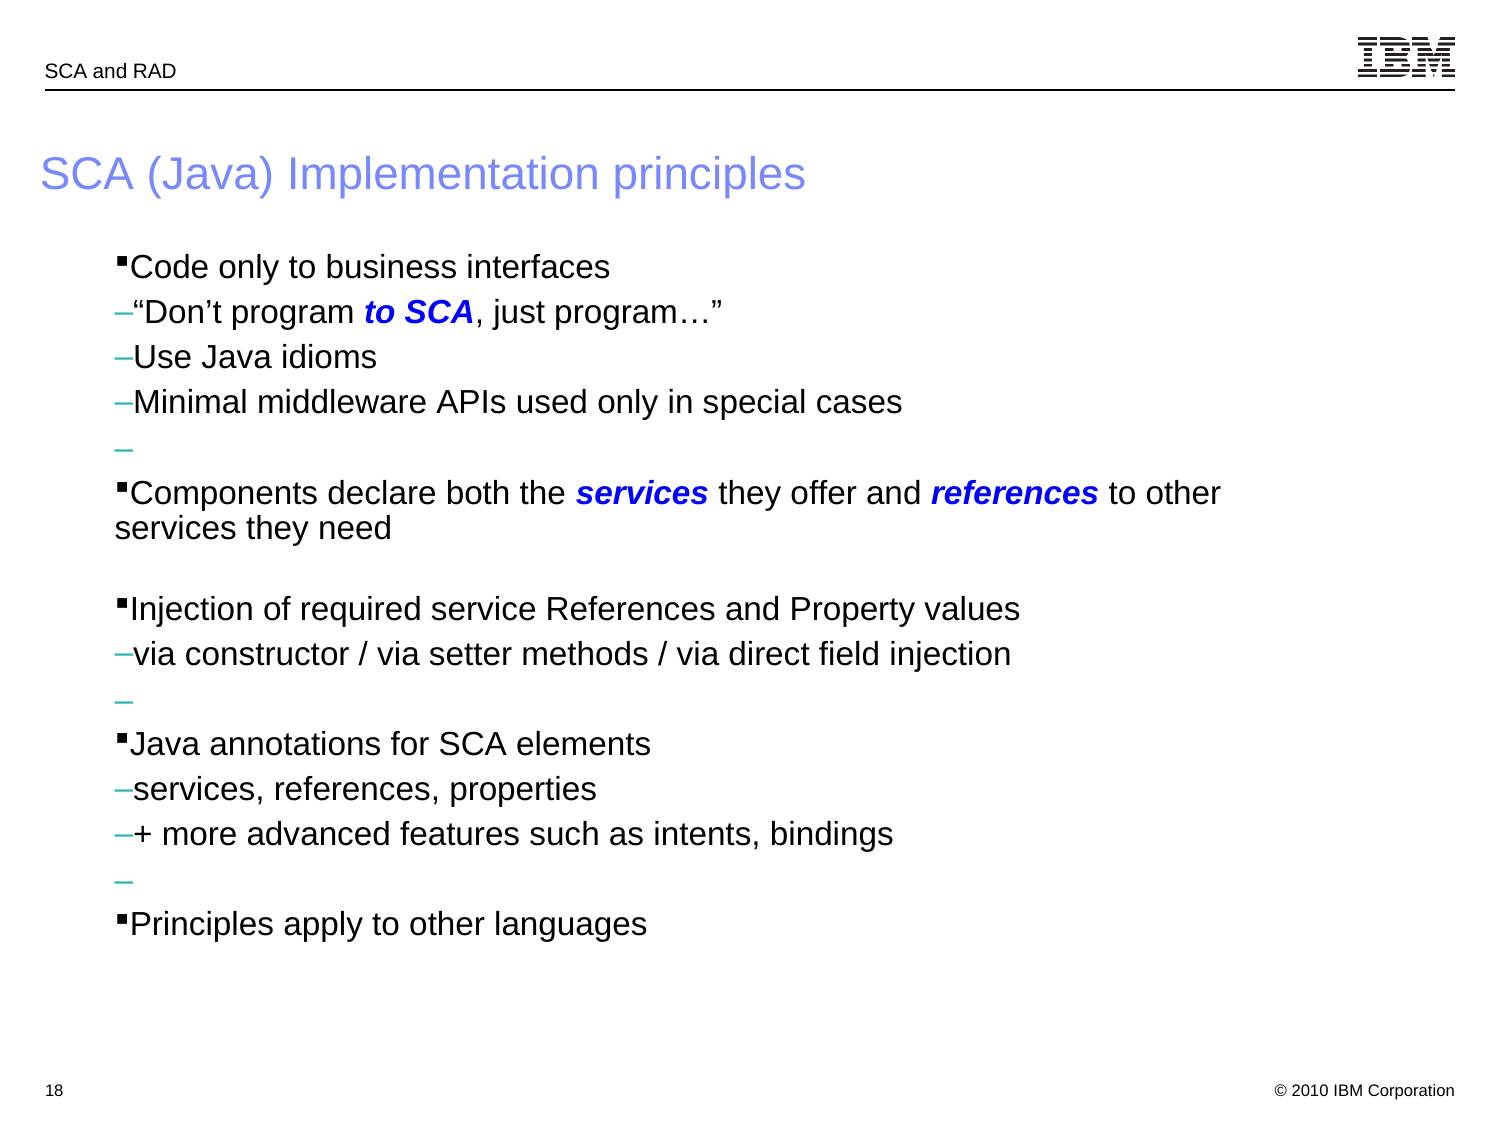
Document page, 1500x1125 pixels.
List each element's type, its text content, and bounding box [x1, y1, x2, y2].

title SCA (Java) Implementation principles [25, 142, 1378, 225]
picture [1358, 37, 1455, 77]
list Code only to business interfaces “Don’t program to SCA, just program…” Use Java idioms Minimal middleware APIs used only in special cases Components declare both the services they offer and references to other services they need Injection of required service References and Property values via constructor / via setter methods / via direct field injection Java annotations for SCA elements services, references, properties + more advanced features such as intents, bindings Principles apply to other languages [99, 242, 1275, 1105]
